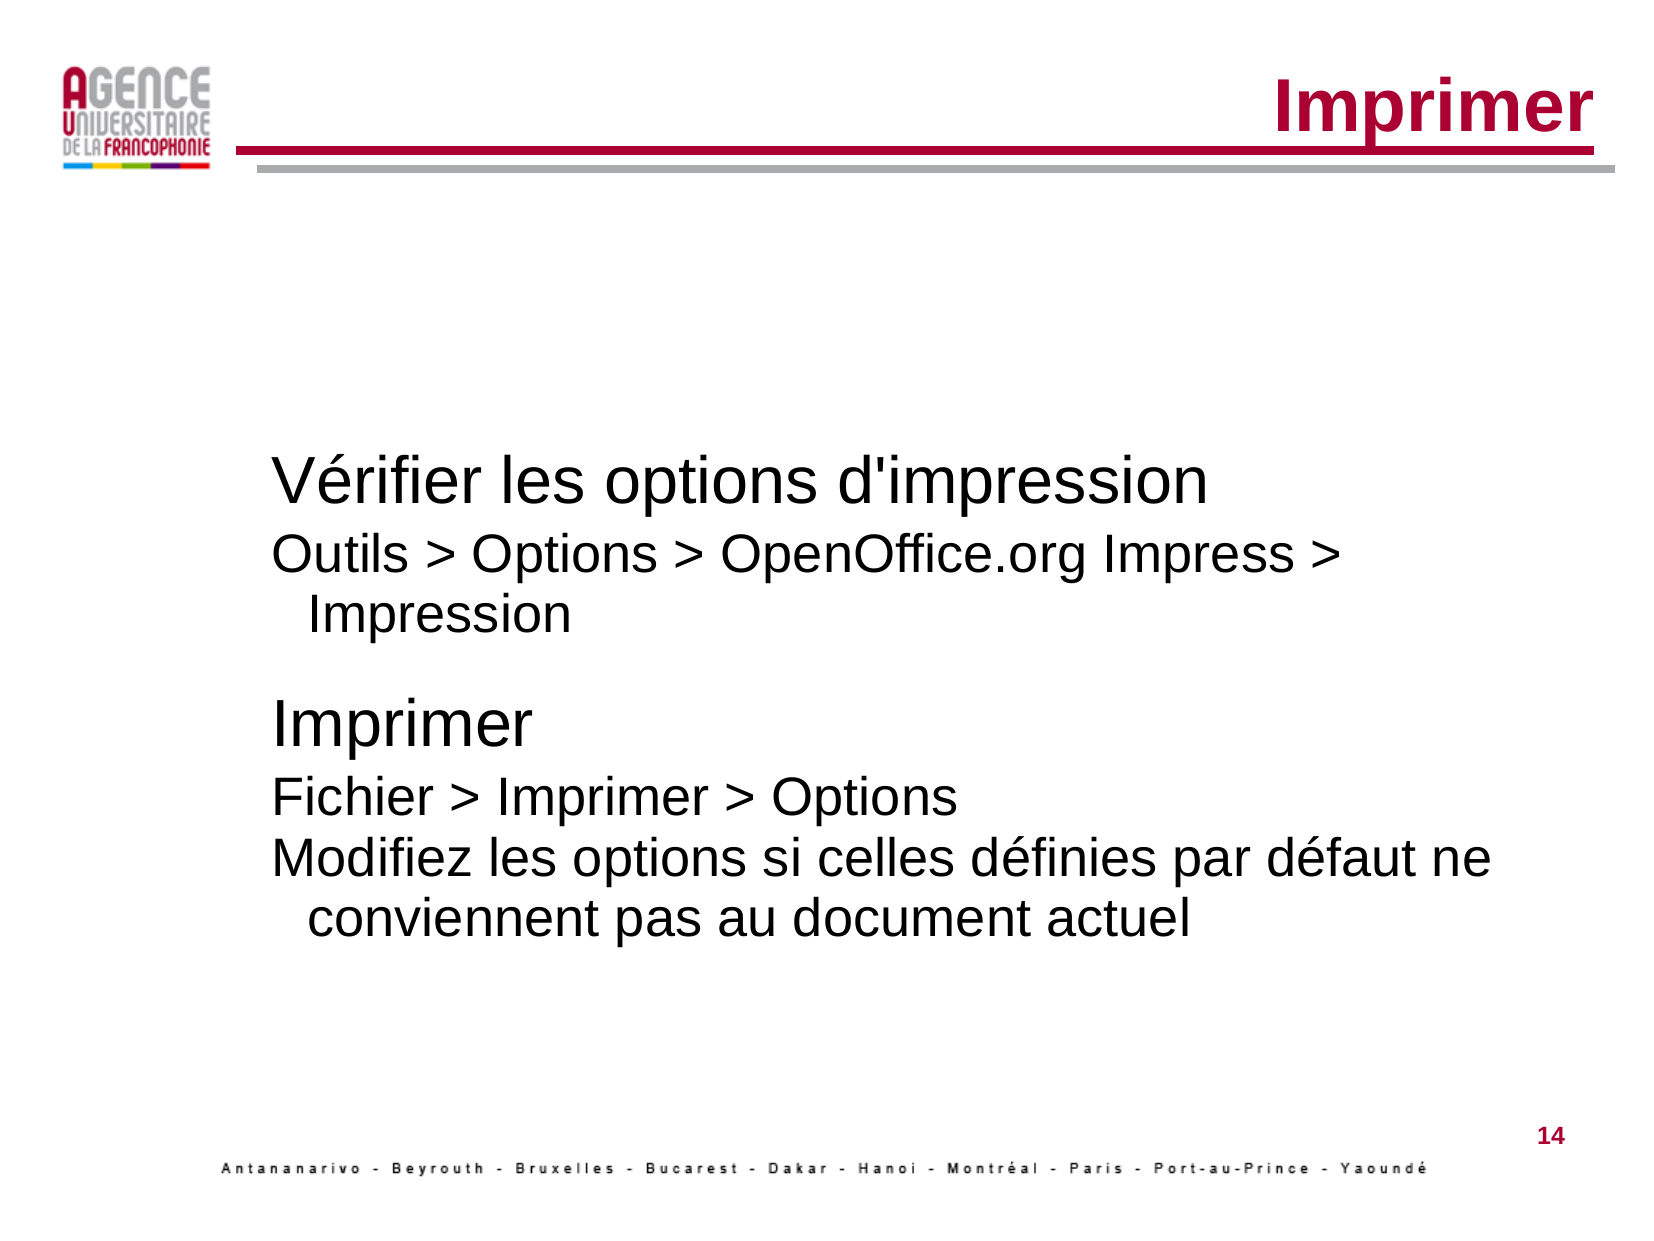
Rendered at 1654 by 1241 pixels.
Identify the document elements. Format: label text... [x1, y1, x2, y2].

subtitle Vérifier les options d'impression Outils > Options > OpenOffice.org Impress > Impression Imprimer Fichier > Imprimer > Options Modifiez les options si celles définies par défaut ne conviennent pas au document actuel [236, 248, 1595, 1142]
picture [29, 29, 1625, 1241]
title Imprimer [236, 63, 1595, 148]
